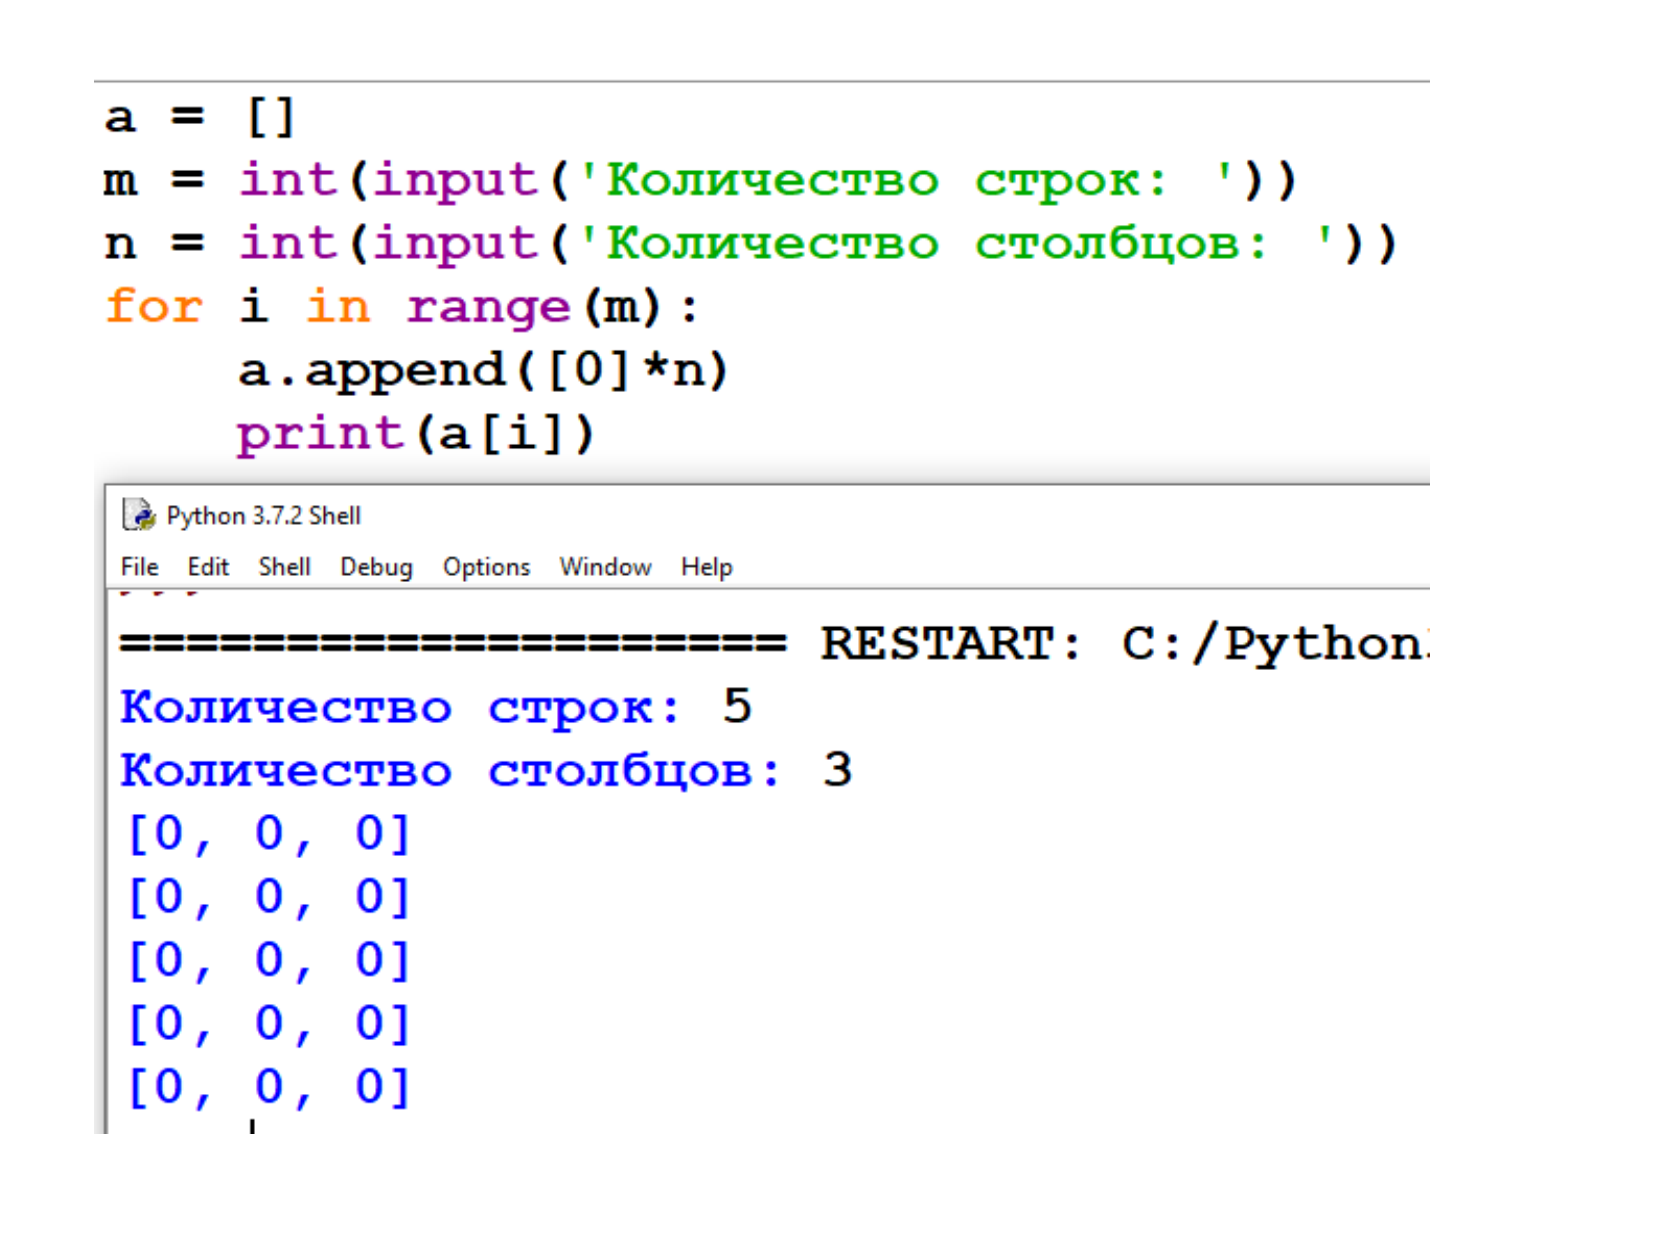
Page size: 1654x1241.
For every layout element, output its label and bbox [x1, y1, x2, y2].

picture [94, 79, 1430, 1134]
